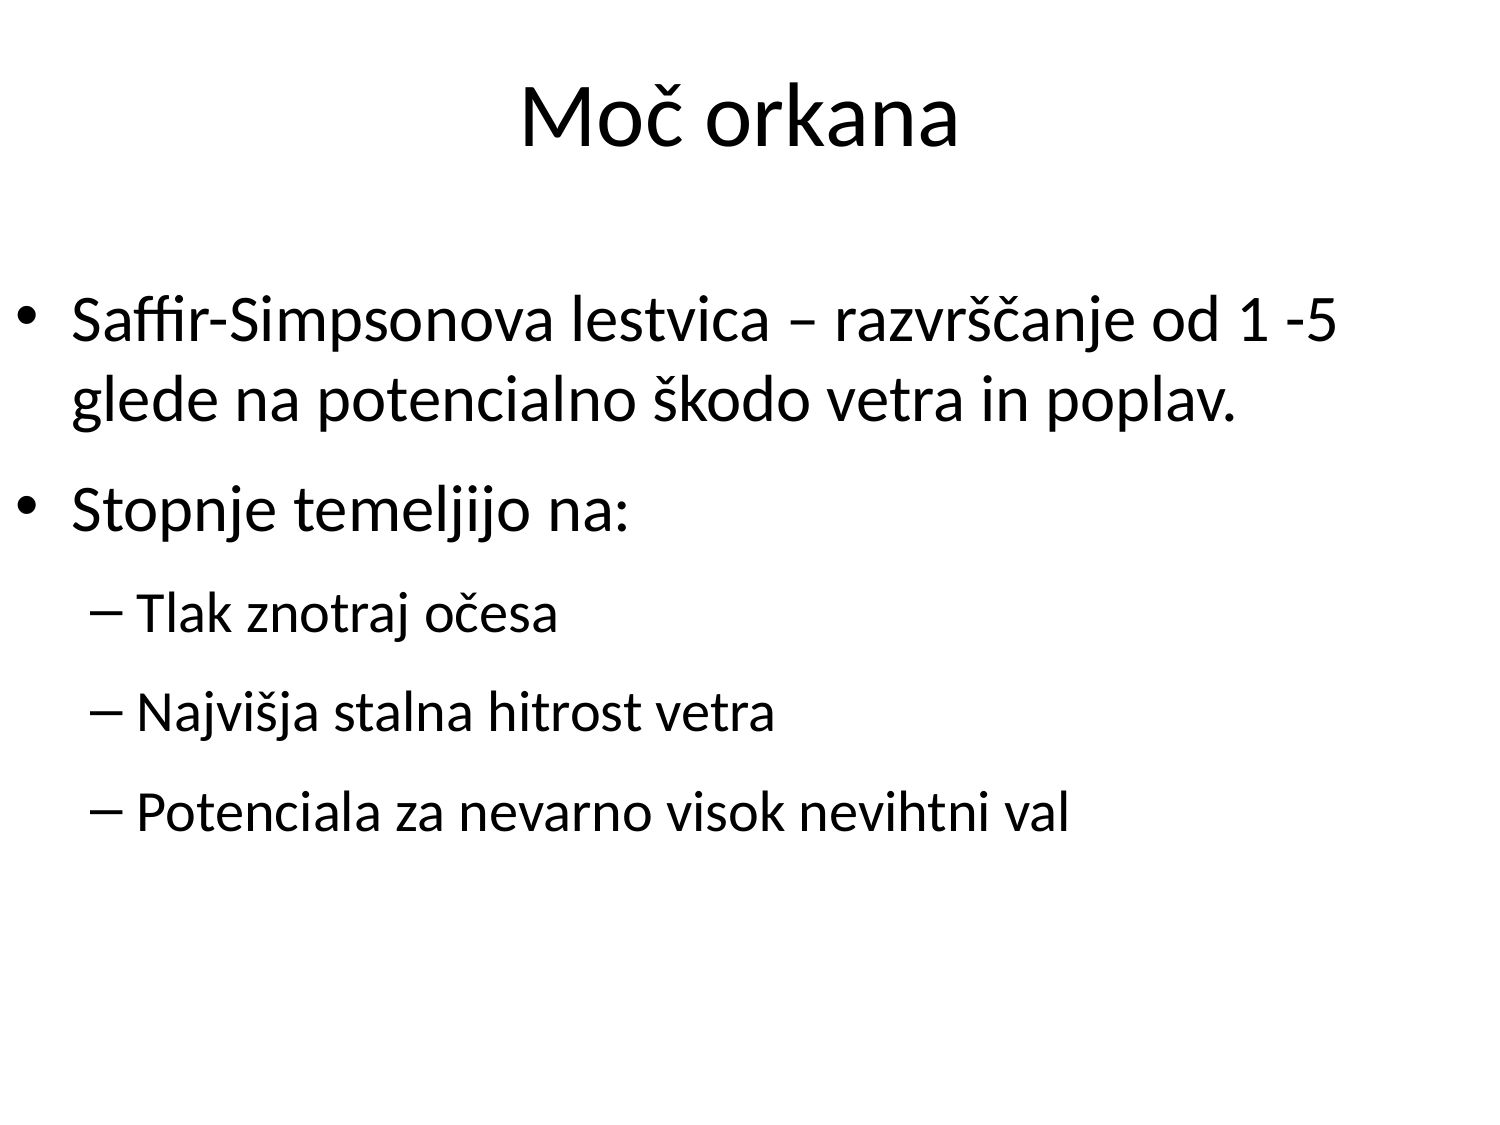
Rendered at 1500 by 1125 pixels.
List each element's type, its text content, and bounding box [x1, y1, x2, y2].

list Saffir-Simpsonova lestvica – razvrščanje od 1 -5 glede na potencialno škodo vetra in poplav. Stopnje temeljijo na: Tlak znotraj očesa Najvišja stalna hitrost vetra Potenciala za nevarno visok nevihtni val [0, 267, 1500, 1005]
title Moč orkana [64, 0, 1415, 220]
